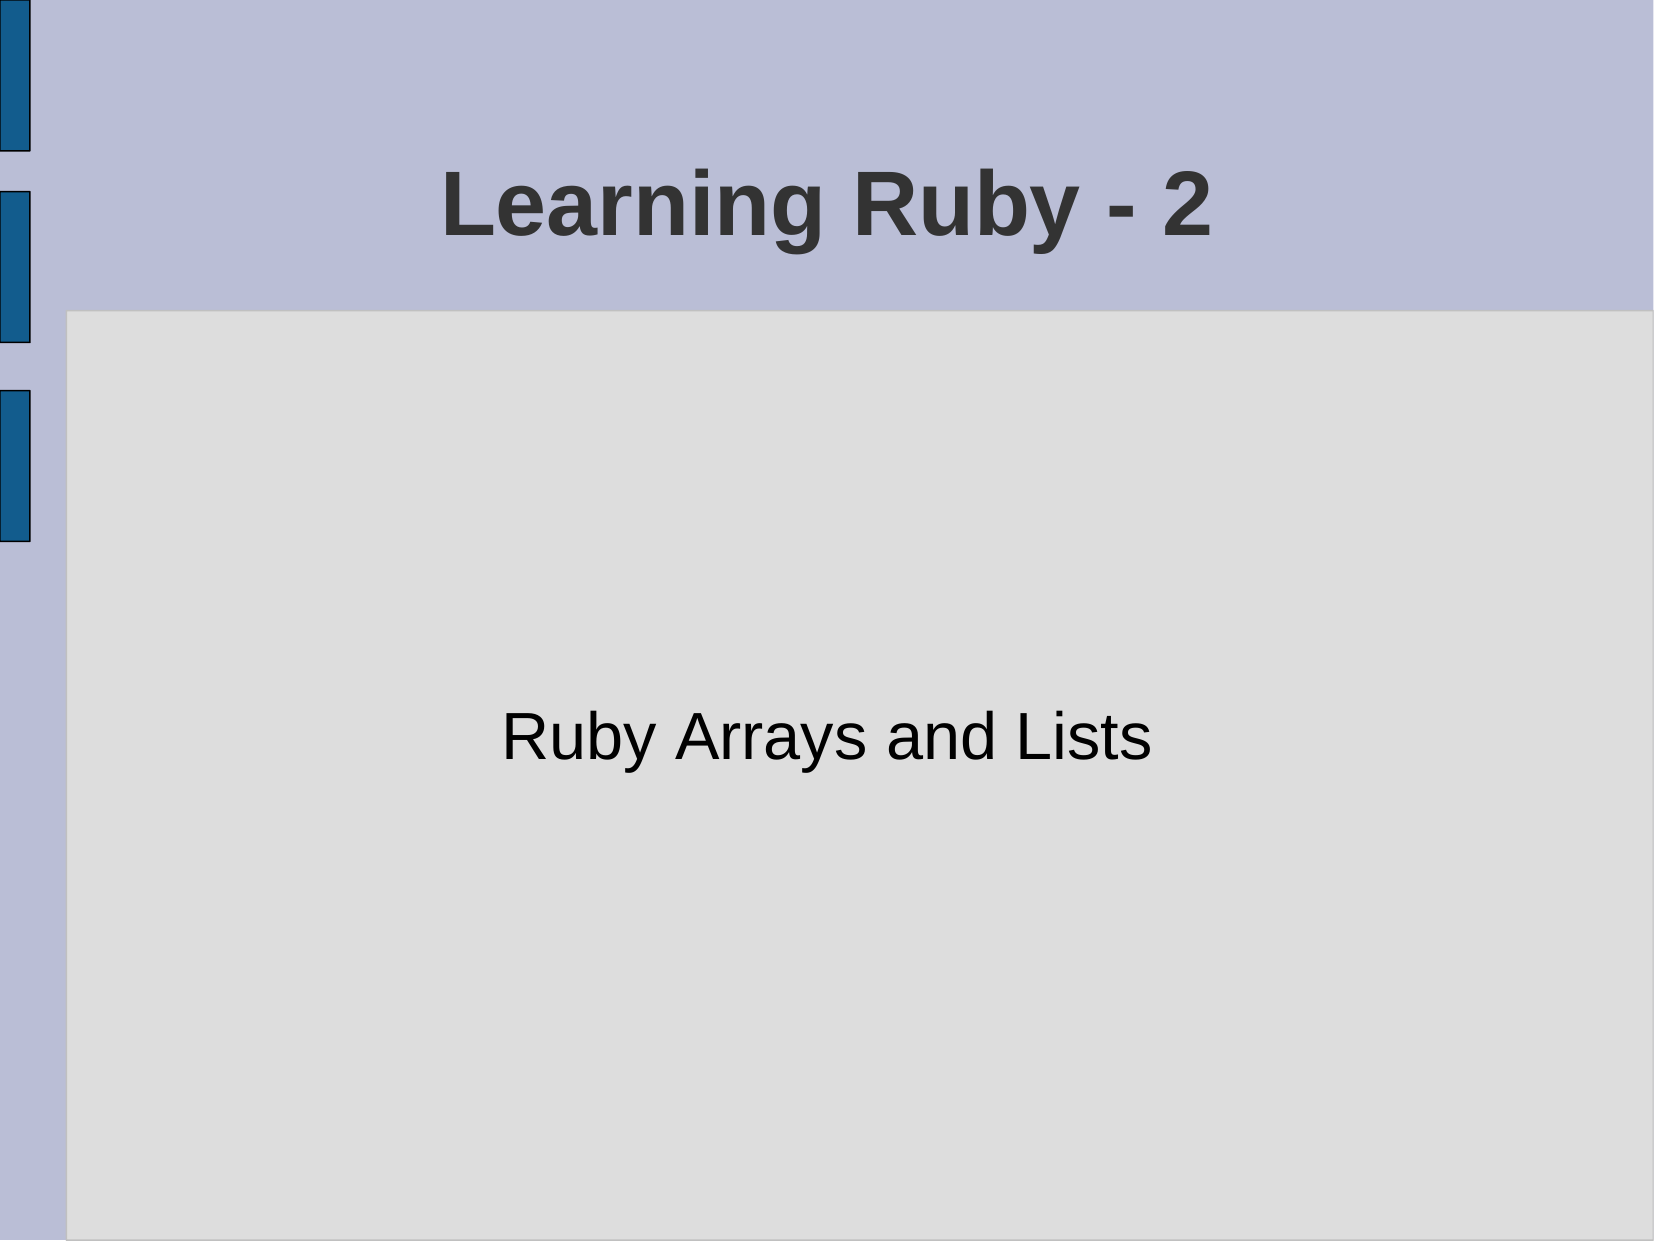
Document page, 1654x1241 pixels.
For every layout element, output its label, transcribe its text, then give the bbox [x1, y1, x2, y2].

title Learning Ruby - 2 [121, 102, 1534, 311]
subtitle Ruby Arrays and Lists [121, 344, 1534, 1127]
